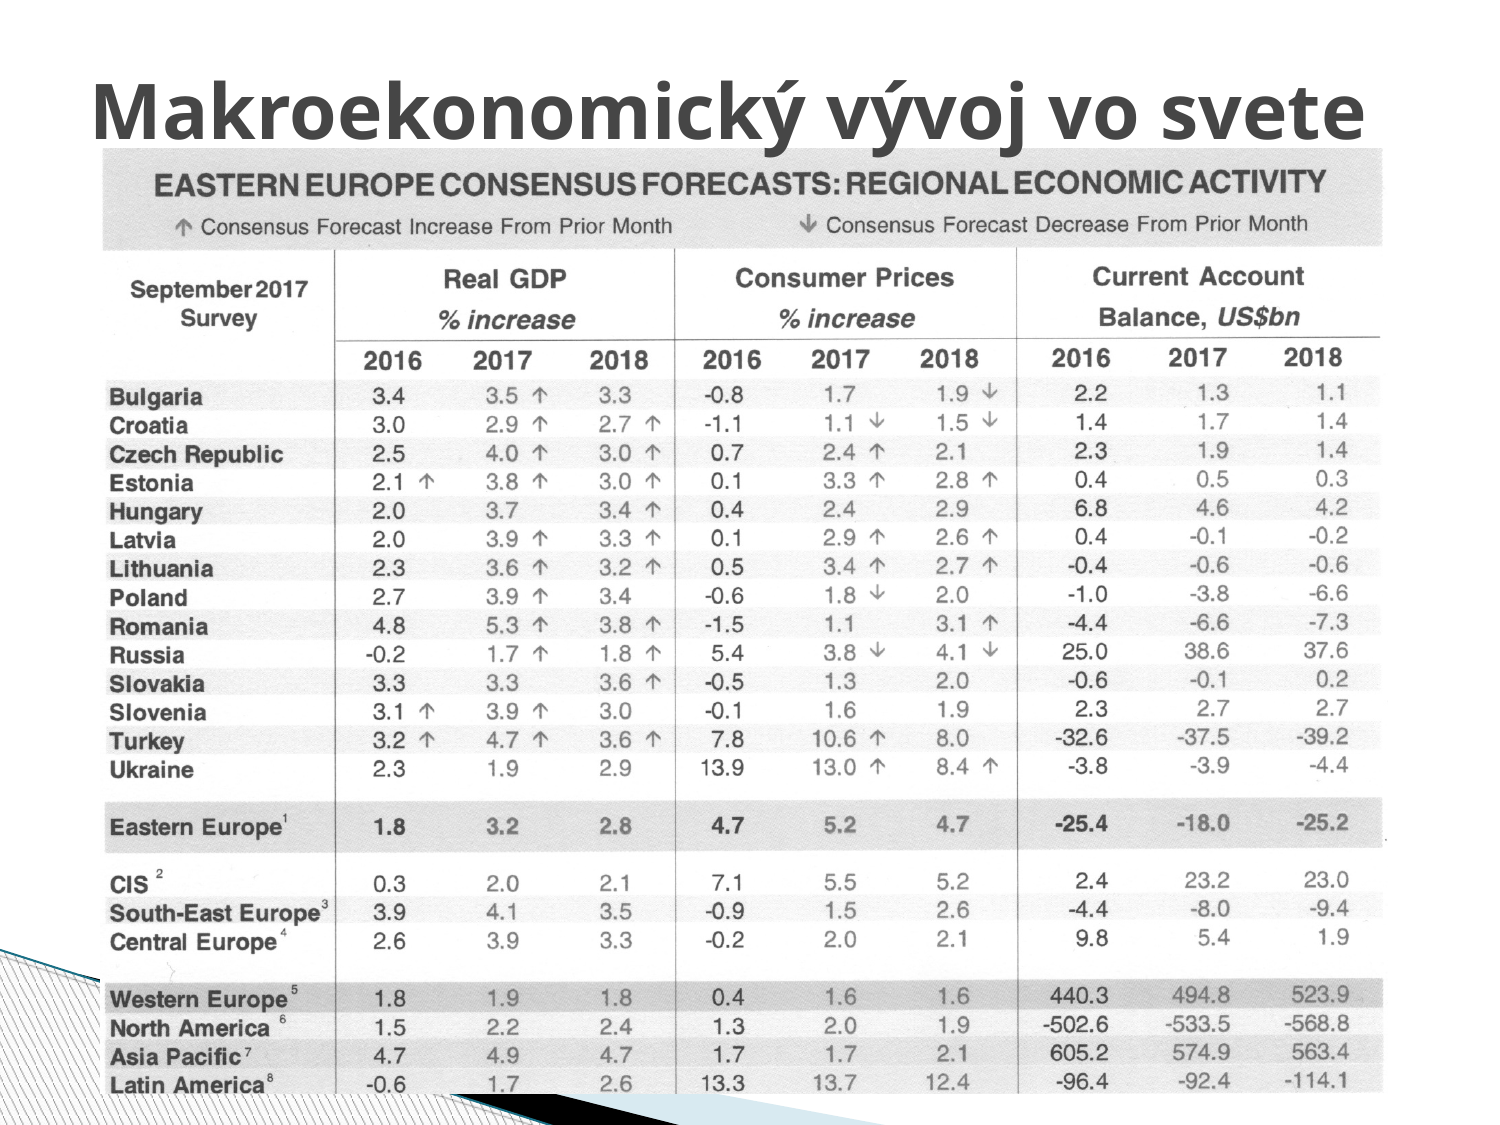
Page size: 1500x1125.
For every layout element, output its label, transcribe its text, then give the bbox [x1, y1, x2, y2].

picture [0, 173, 1388, 1125]
title Makroekonomický vývoj vo svete [75, 45, 1425, 173]
